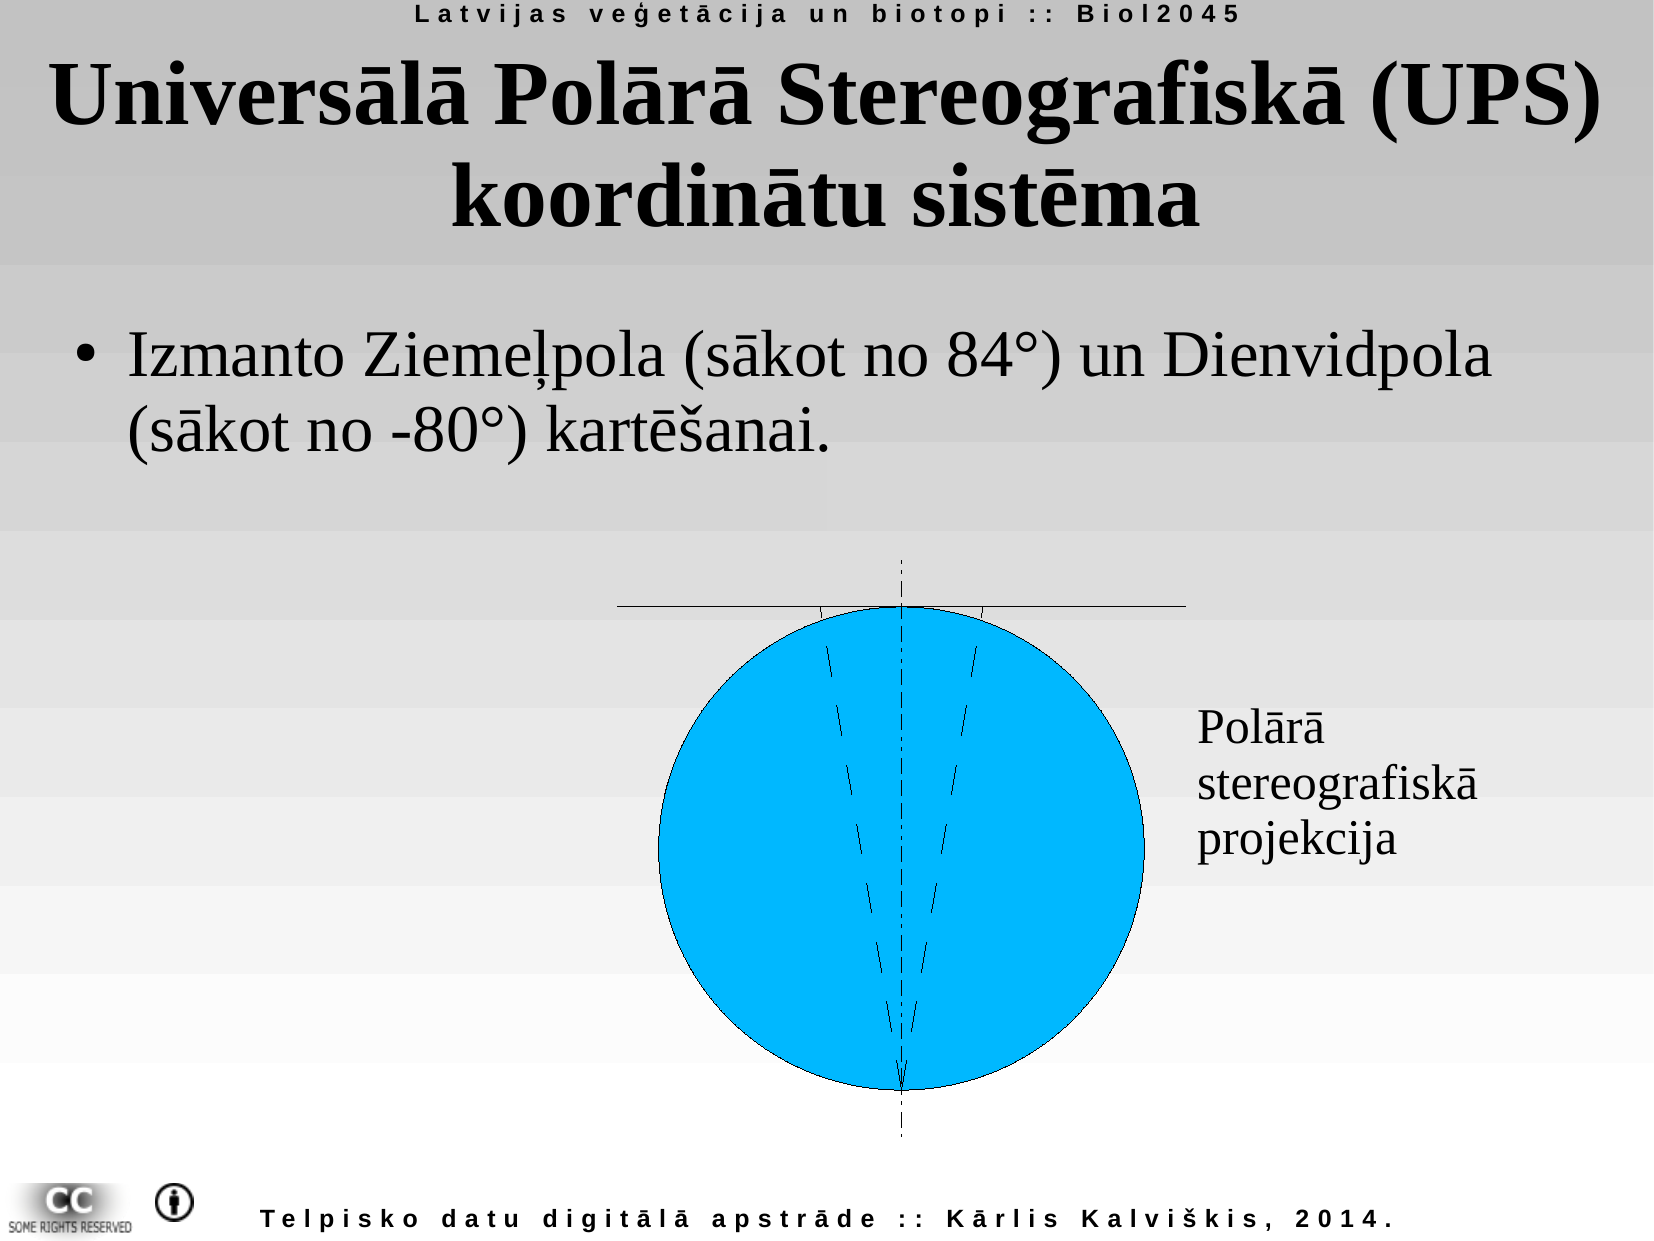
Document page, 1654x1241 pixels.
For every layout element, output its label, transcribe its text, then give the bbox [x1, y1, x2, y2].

picture [0, 287, 1654, 1241]
text_box [658, 607, 1145, 1091]
text_box Polārā stereografiskā projekcija [1197, 699, 1479, 866]
title Universālā Polārā Stereografiskā (UPS) koordinātu sistēma [0, 1, 1654, 287]
list Izmanto Ziemeļpola (sākot no 84°) un Dienvidpola (sākot no -80°) kartēšanai. [56, 317, 1600, 1175]
